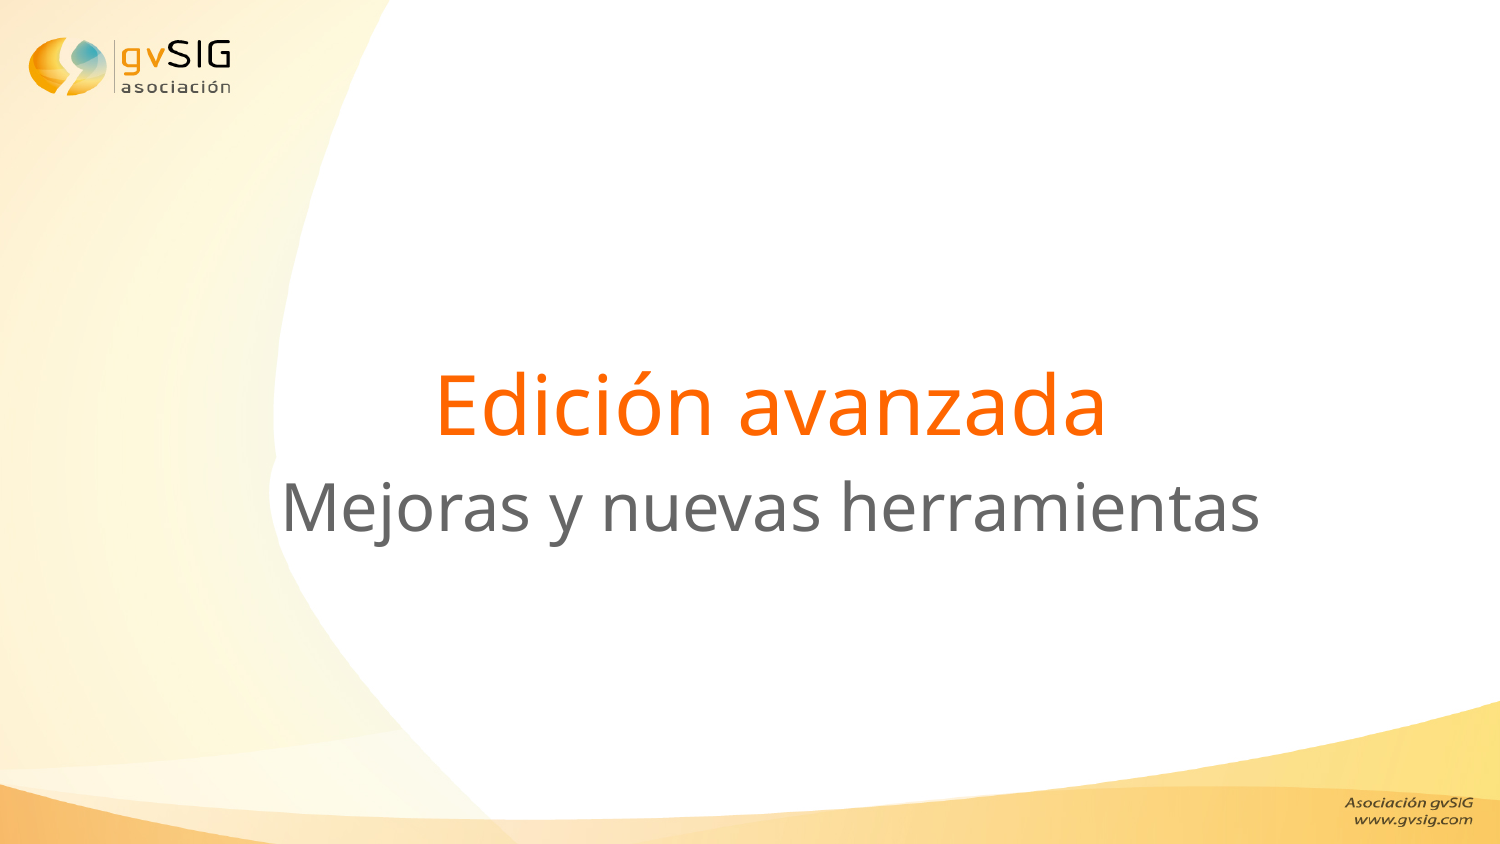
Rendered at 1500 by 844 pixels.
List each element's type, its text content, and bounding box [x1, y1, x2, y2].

picture [0, 0, 1500, 844]
title Edición avanzada Mejoras y nuevas herramientas [123, 349, 1420, 548]
